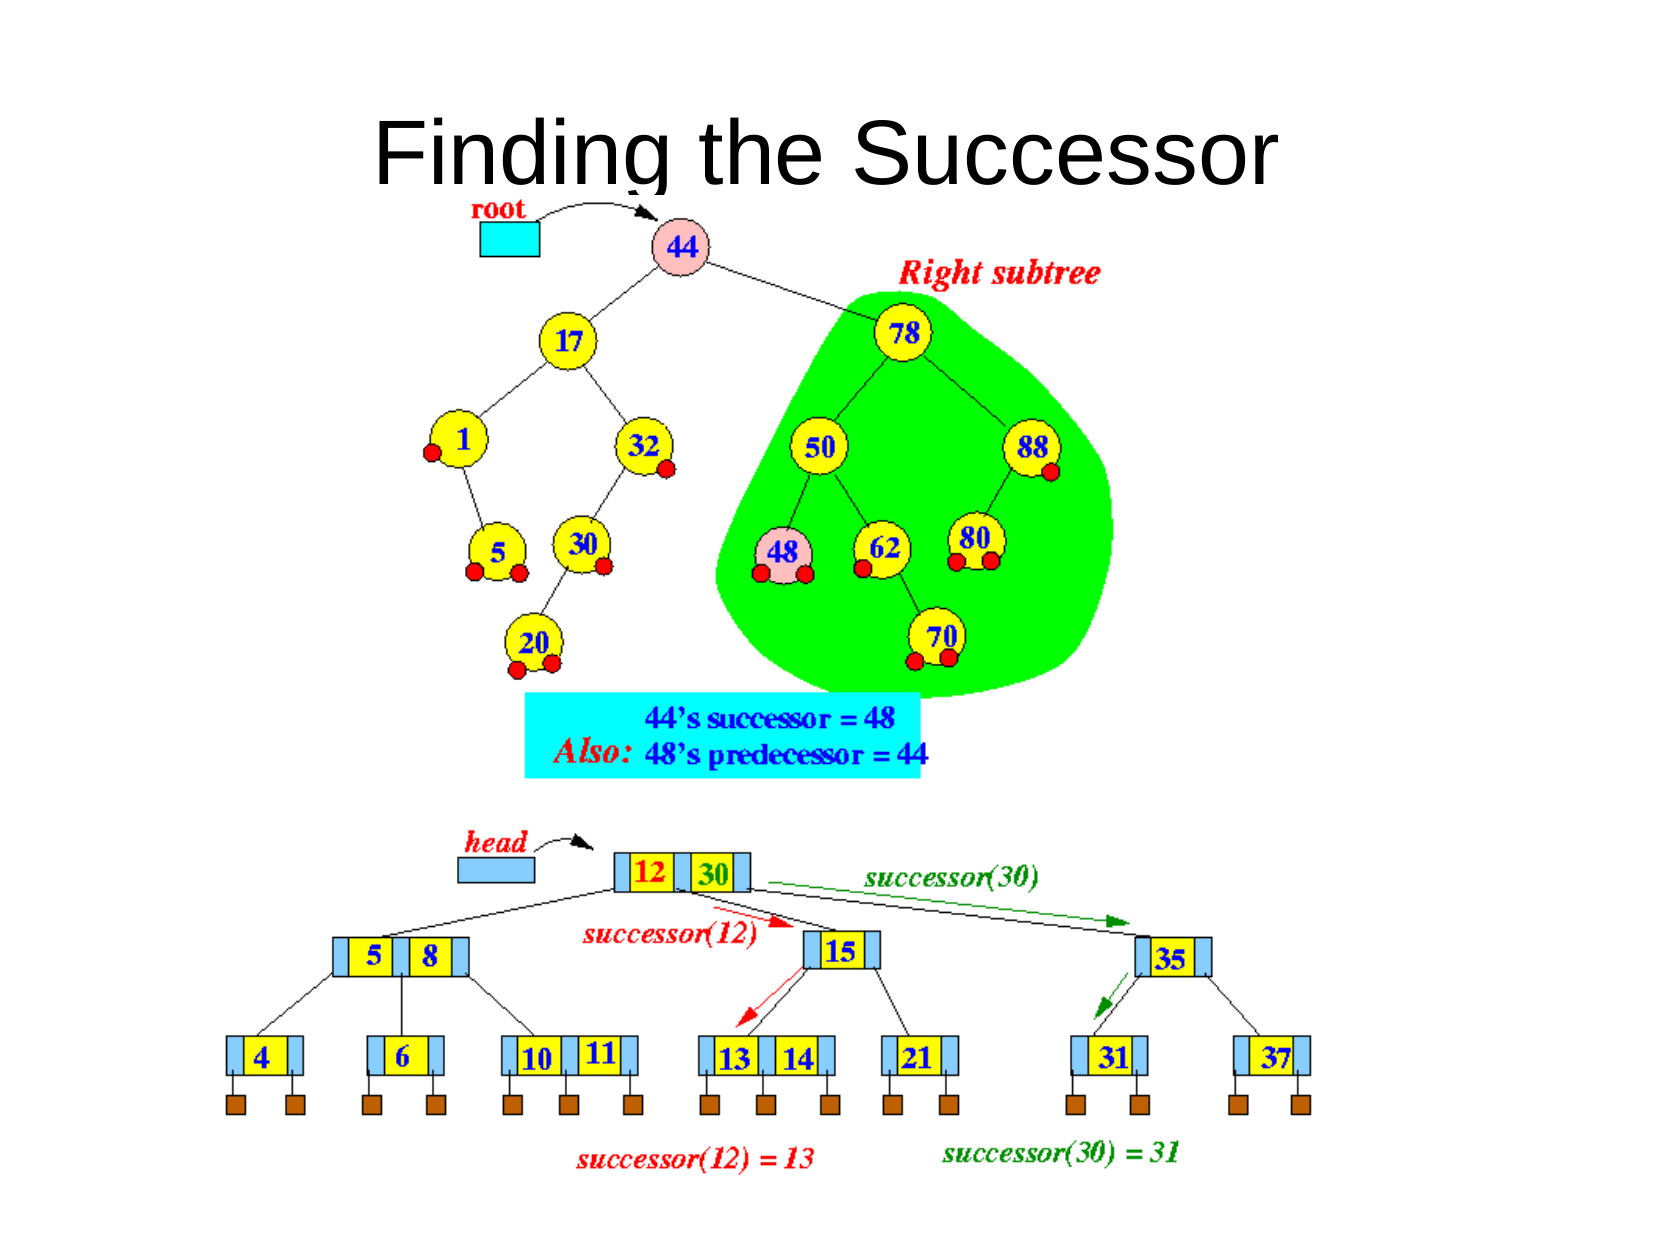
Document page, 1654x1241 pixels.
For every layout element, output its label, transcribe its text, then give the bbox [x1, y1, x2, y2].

title Finding the Successor [82, 56, 1571, 250]
picture [389, 195, 1126, 788]
picture [187, 818, 1363, 1201]
